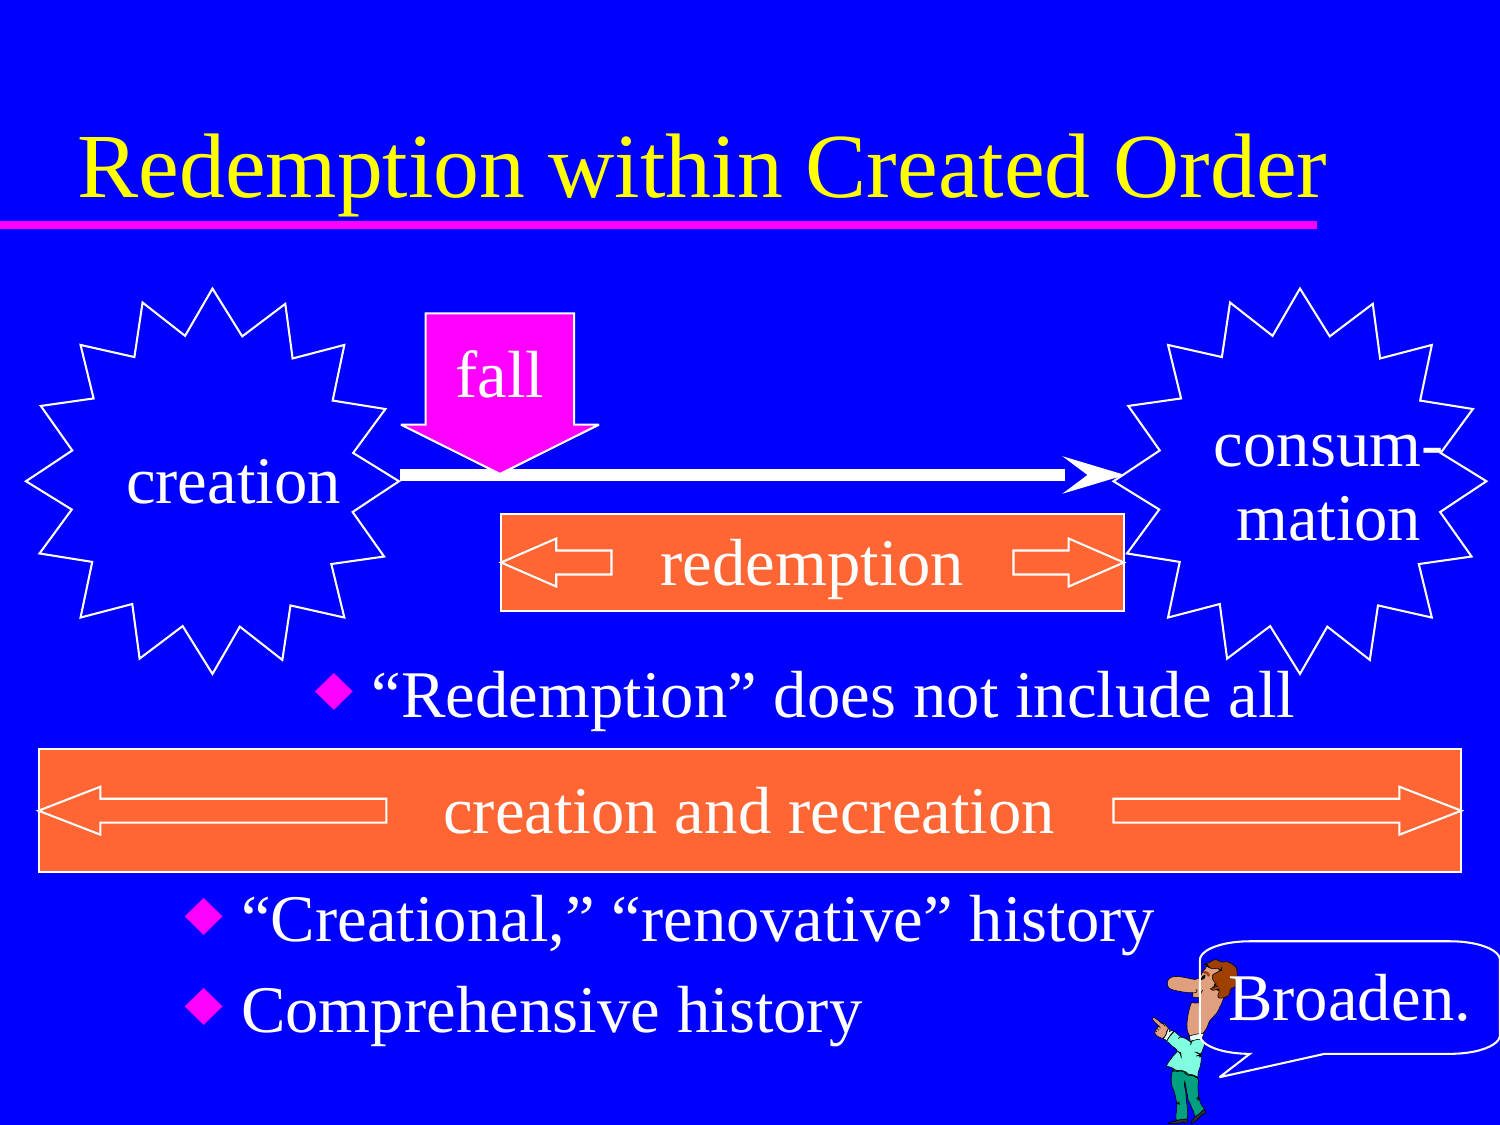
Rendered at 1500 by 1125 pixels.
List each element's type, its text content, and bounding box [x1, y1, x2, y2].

text_box redemption [501, 513, 1124, 612]
text_box fall [400, 313, 599, 474]
text_box [501, 538, 612, 587]
text_box “Redemption” does not include all [299, 650, 1356, 749]
text_box [1113, 786, 1462, 835]
text_box Broaden. [1199, 941, 1500, 1078]
title Redemption within Created Order [62, 43, 1463, 225]
text_box [38, 786, 387, 835]
text_box consum- mation [1113, 288, 1487, 660]
text_box creation and recreation [38, 749, 1462, 873]
list “Creational,” “renovative” history Comprehensive history [169, 874, 1438, 1055]
text_box creation [25, 288, 399, 674]
chart [1151, 959, 1239, 1125]
text_box [1013, 538, 1124, 587]
